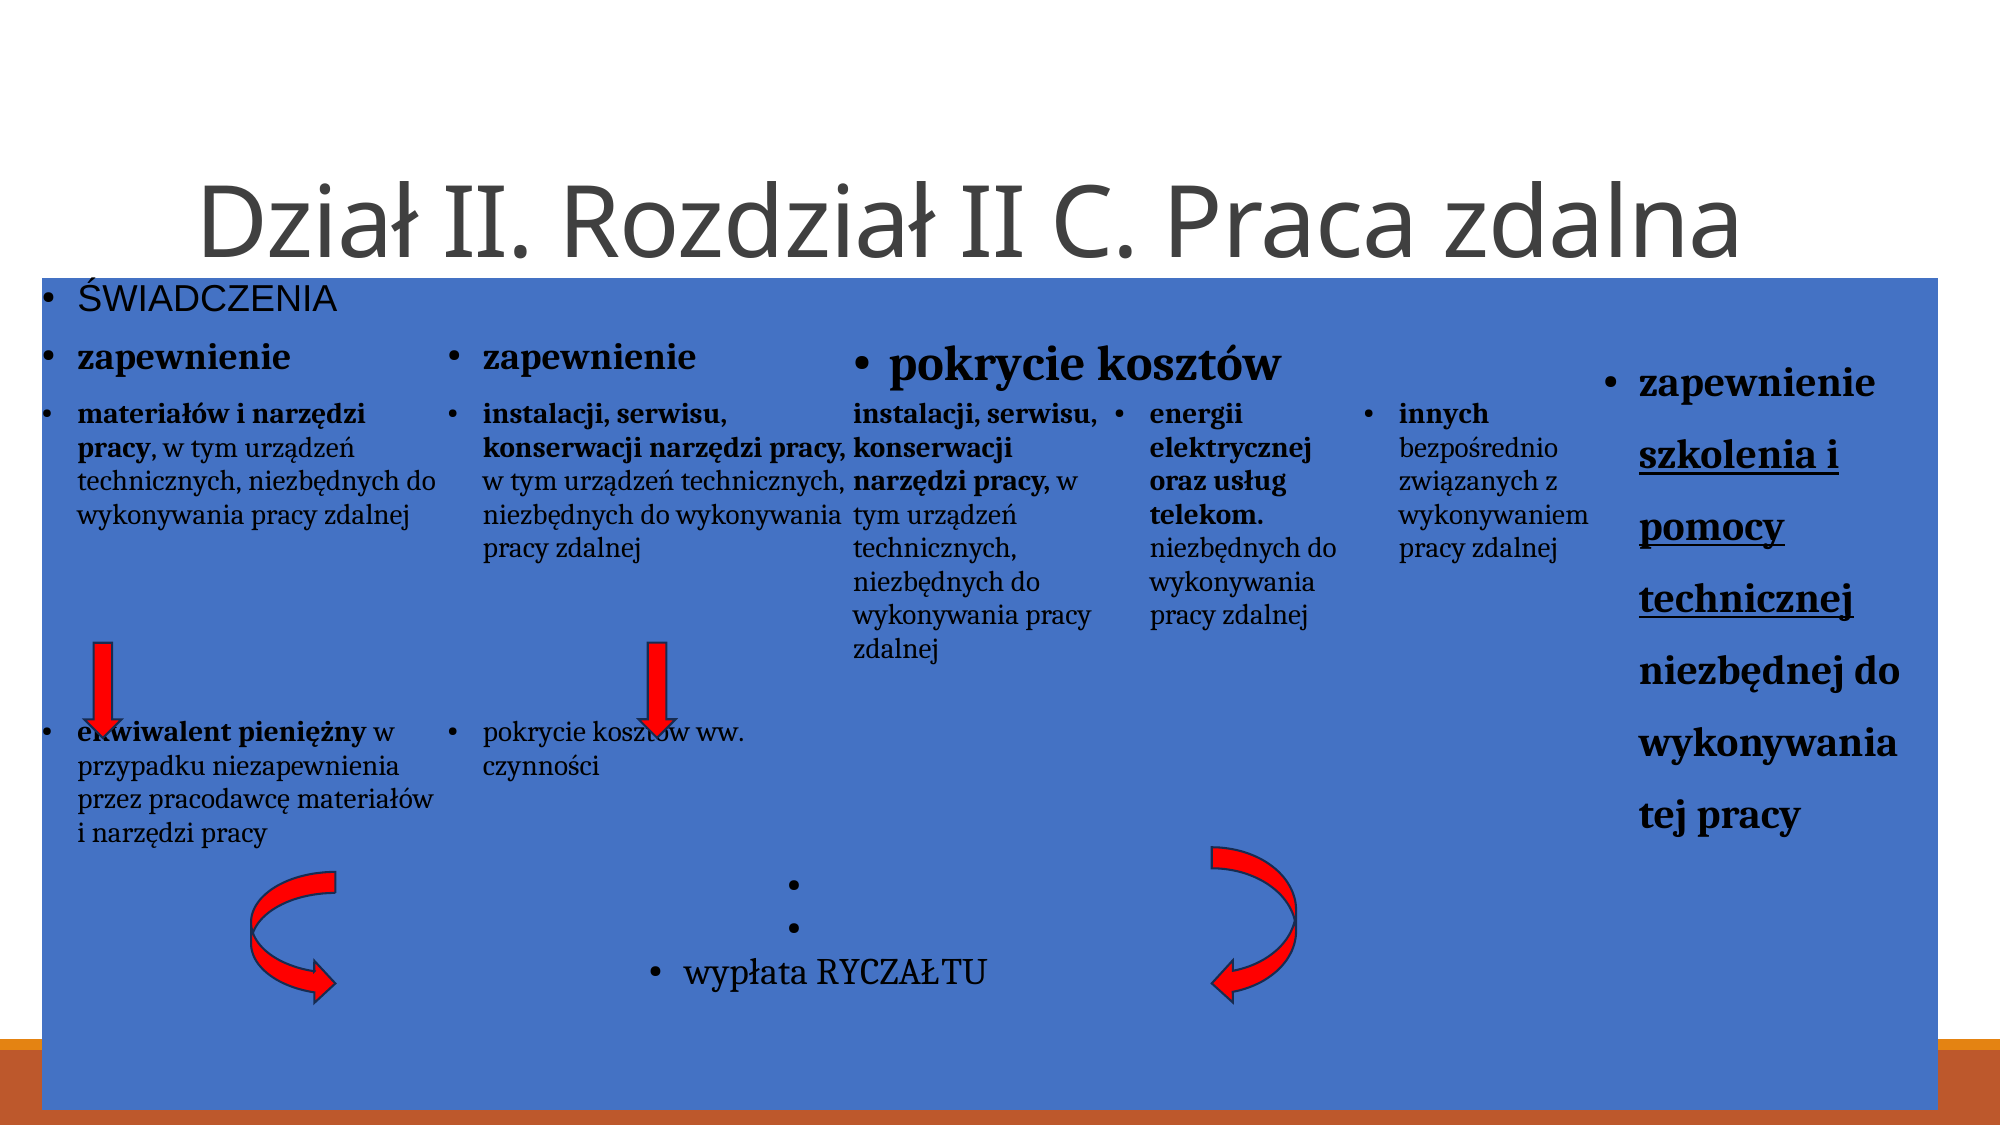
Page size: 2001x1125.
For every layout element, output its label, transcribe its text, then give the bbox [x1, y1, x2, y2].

table_cell [853, 715, 1603, 865]
table_cell materiałów i narzędzi pracy, w tym urządzeń technicznych, niezbędnych do wykonywania pracy zdalnej [42, 398, 447, 715]
table_cell instalacji, serwisu, konserwacji narzędzi pracy, w tym urządzeń technicznych, niezbędnych do wykonywania pracy zdalnej [447, 398, 853, 715]
table_cell ekwiwalent pieniężny w przypadku niezapewnienia przez pracodawcę materiałów i narzędzi pracy [42, 715, 447, 865]
table_cell energii elektrycznej oraz usług telekom. niezbędnych do wykonywania pracy zdalnej [1114, 398, 1364, 715]
text_box [84, 642, 122, 739]
table_cell pokrycie kosztów [853, 335, 1603, 398]
text_box [251, 871, 336, 1003]
table_cell zapewnienie [447, 335, 853, 398]
table_header ŚWIADCZENIA [42, 278, 1938, 335]
table_cell innych bezpośrednio związanych z wykonywaniem pracy zdalnej [1364, 398, 1603, 715]
text_box [638, 642, 676, 738]
table_cell zapewnienie szkolenia i pomocy technicznej niezbędnej do wykonywania tej pracy [1603, 335, 1938, 1110]
table_cell zapewnienie [42, 335, 447, 398]
title Dział II. Rozdział II C. Praca zdalna [180, 47, 1831, 278]
table_cell pokrycie kosztów ww. czynności [447, 715, 853, 865]
table_cell wypłata RYCZAŁTU [42, 865, 1603, 1110]
table_cell instalacji, serwisu, konserwacji narzędzi pracy, w tym urządzeń technicznych, niezbędnych do wykonywania pracy zdalnej [853, 398, 1114, 715]
text_box [1211, 847, 1297, 1003]
